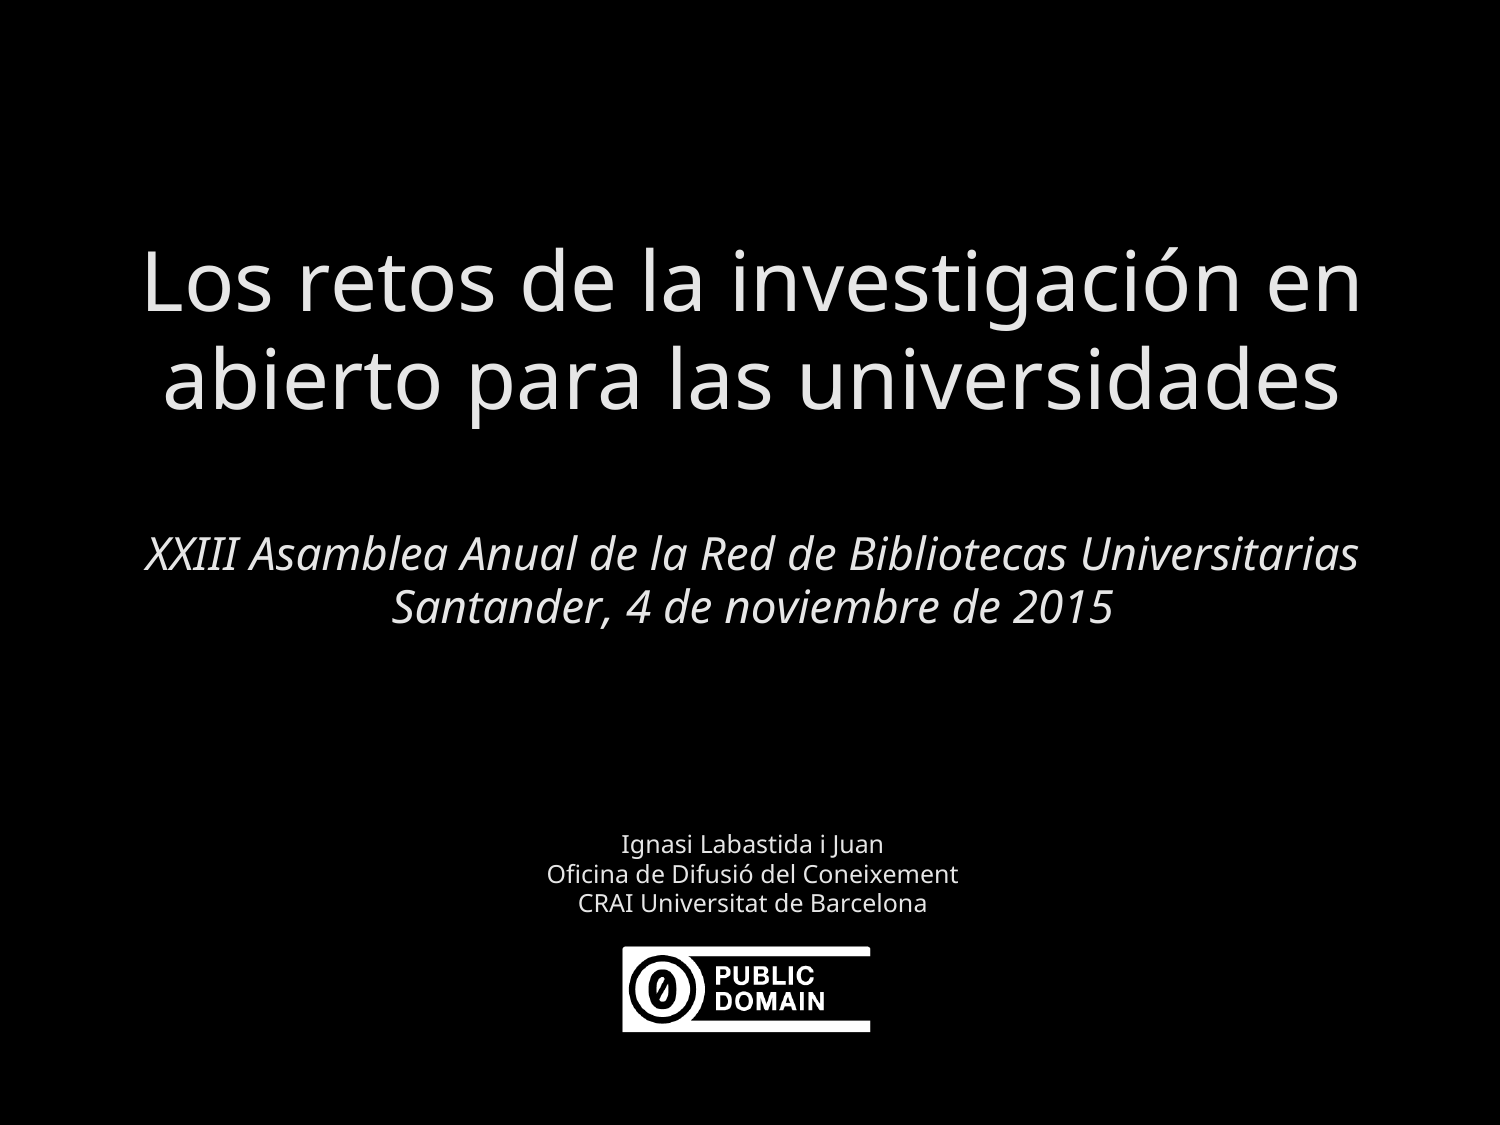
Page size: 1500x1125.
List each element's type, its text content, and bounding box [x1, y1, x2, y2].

title Los retos de la investigación en abierto para las universidades XXIII Asamblea Anual de la Red de Bibliotecas Universitarias Santander, 4 de noviembre de 2015 Ignasi Labastida i Juan Oficina de Difusió del Coneixement CRAI Universitat de Barcelona [59, 118, 1447, 1034]
picture [620, 944, 872, 1034]
